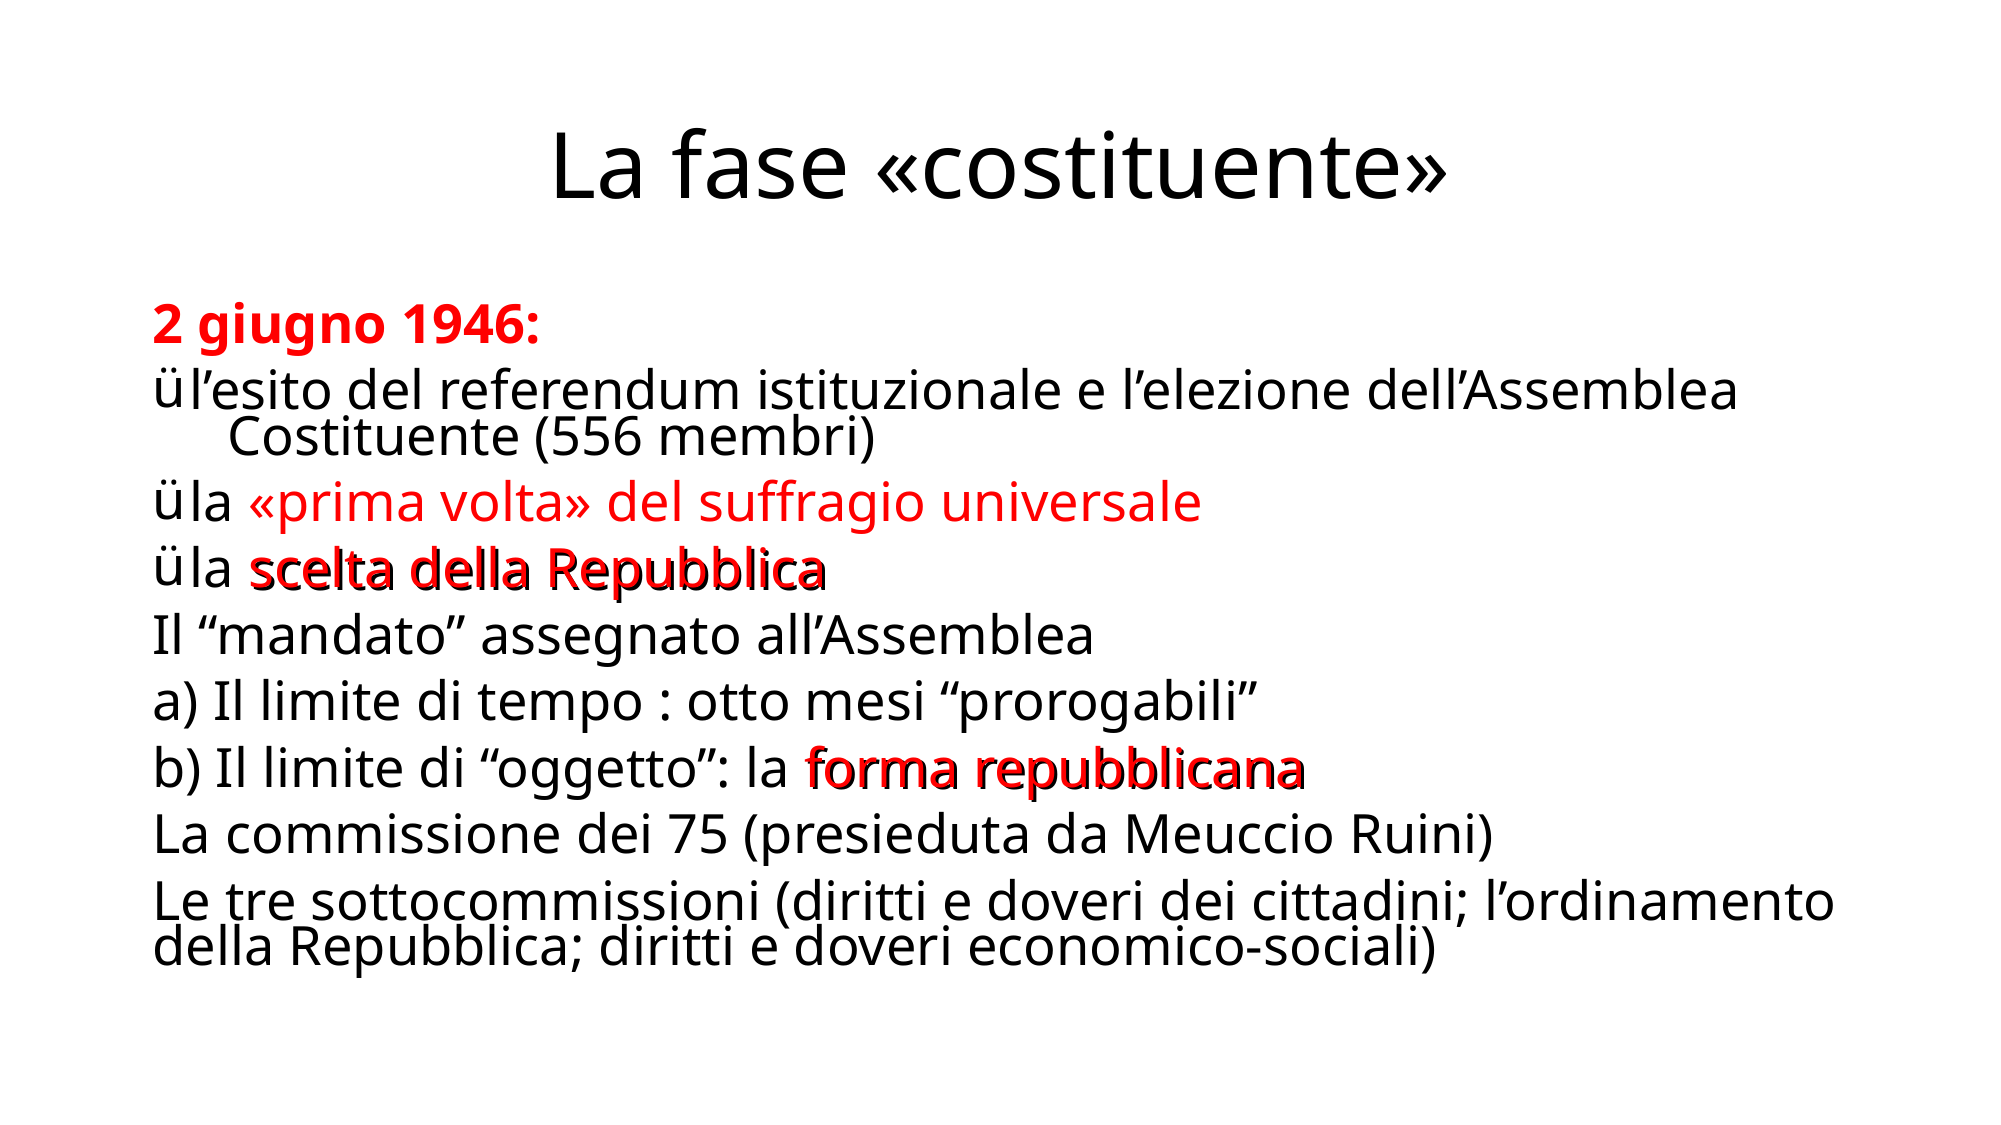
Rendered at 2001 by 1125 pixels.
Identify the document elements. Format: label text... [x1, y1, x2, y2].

title La fase «costituente» [137, 59, 1863, 278]
list 2 giugno 1946: l’esito del referendum istituzionale e l’elezione dell’Assemblea Costituente (556 membri) la «prima volta» del suffragio universale la scelta della Repubblica Il “mandato” assegnato all’Assemblea a) Il limite di tempo : otto mesi “prorogabili” b) Il limite di “oggetto”: la forma repubblicana La commissione dei 75 (presieduta da Meuccio Ruini) Le tre sottocommissioni (diritti e doveri dei cittadini; l’ordinamento della Repubblica; diritti e doveri economico-sociali) [137, 299, 1863, 1014]
